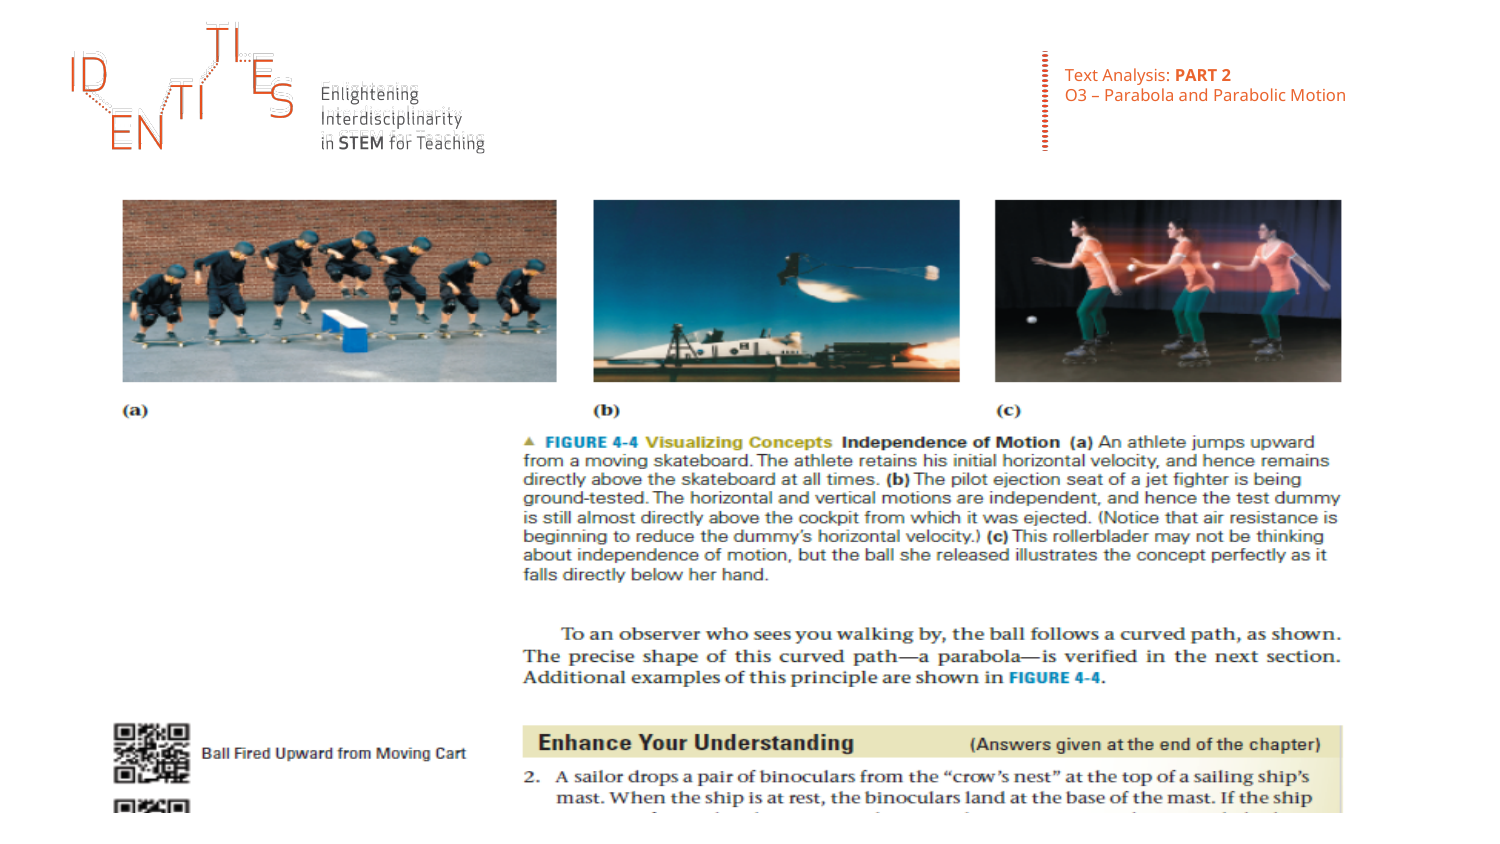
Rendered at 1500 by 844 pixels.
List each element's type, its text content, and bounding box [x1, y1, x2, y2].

picture [1042, 51, 1051, 151]
picture [83, 179, 1417, 813]
picture [71, 18, 485, 157]
text_box Text Analysis: PART 2 O3 – Parabola and Parabolic Motion [1051, 57, 1472, 113]
